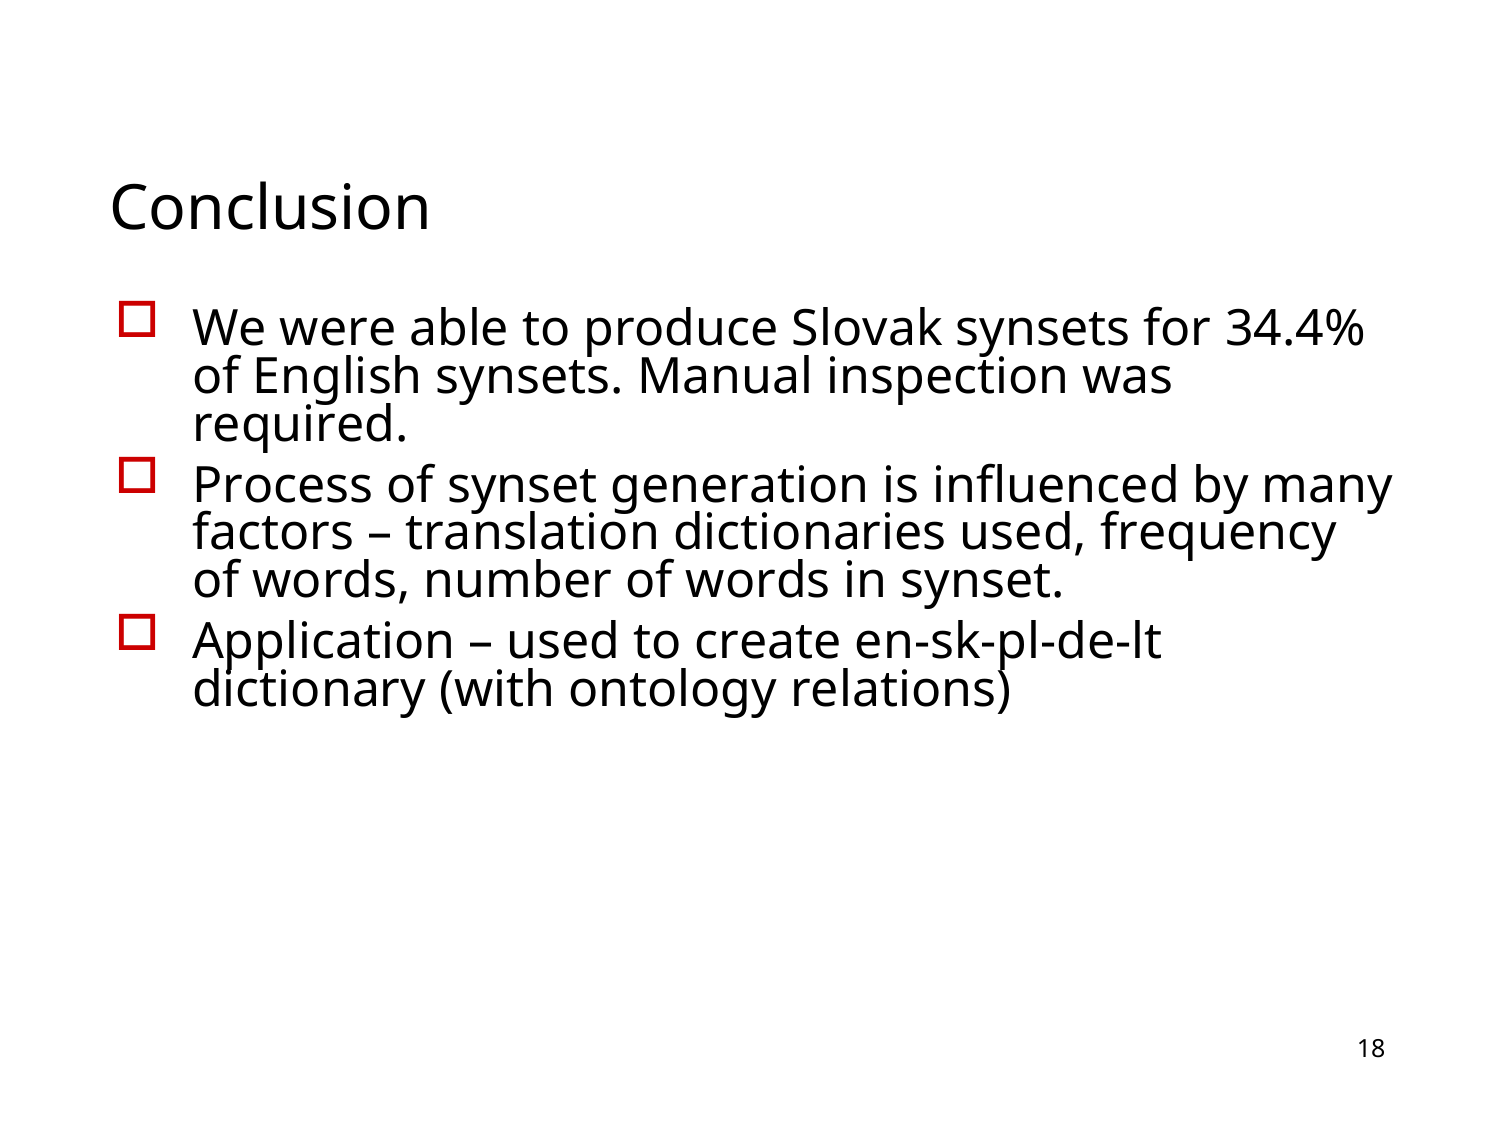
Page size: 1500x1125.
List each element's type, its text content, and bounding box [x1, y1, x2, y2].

title Conclusion [94, 49, 1407, 250]
list We were able to produce Slovak synsets for 34.4% of English synsets. Manual inspection was required. Process of synset generation is influenced by many factors – translation dictionaries used, frequency of words, number of words in synset. Application – used to create en-sk-pl-de-lt dictionary (with ontology relations) [99, 299, 1413, 1000]
text_box <number> [1074, 1024, 1401, 1103]
